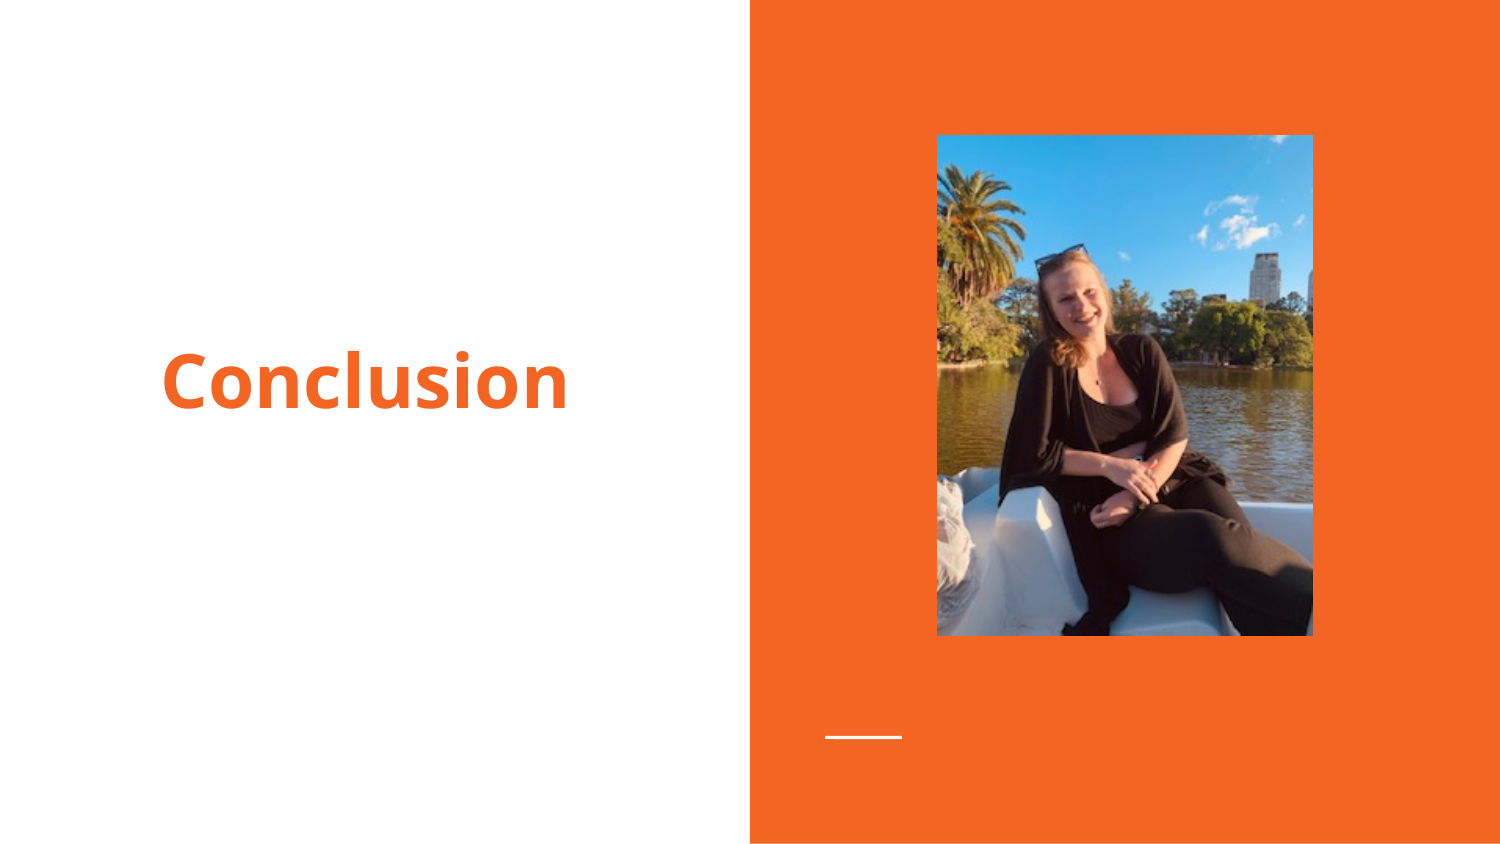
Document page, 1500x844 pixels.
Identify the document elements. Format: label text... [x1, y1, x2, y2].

title Conclusion [43, 229, 708, 446]
picture [937, 135, 1313, 636]
